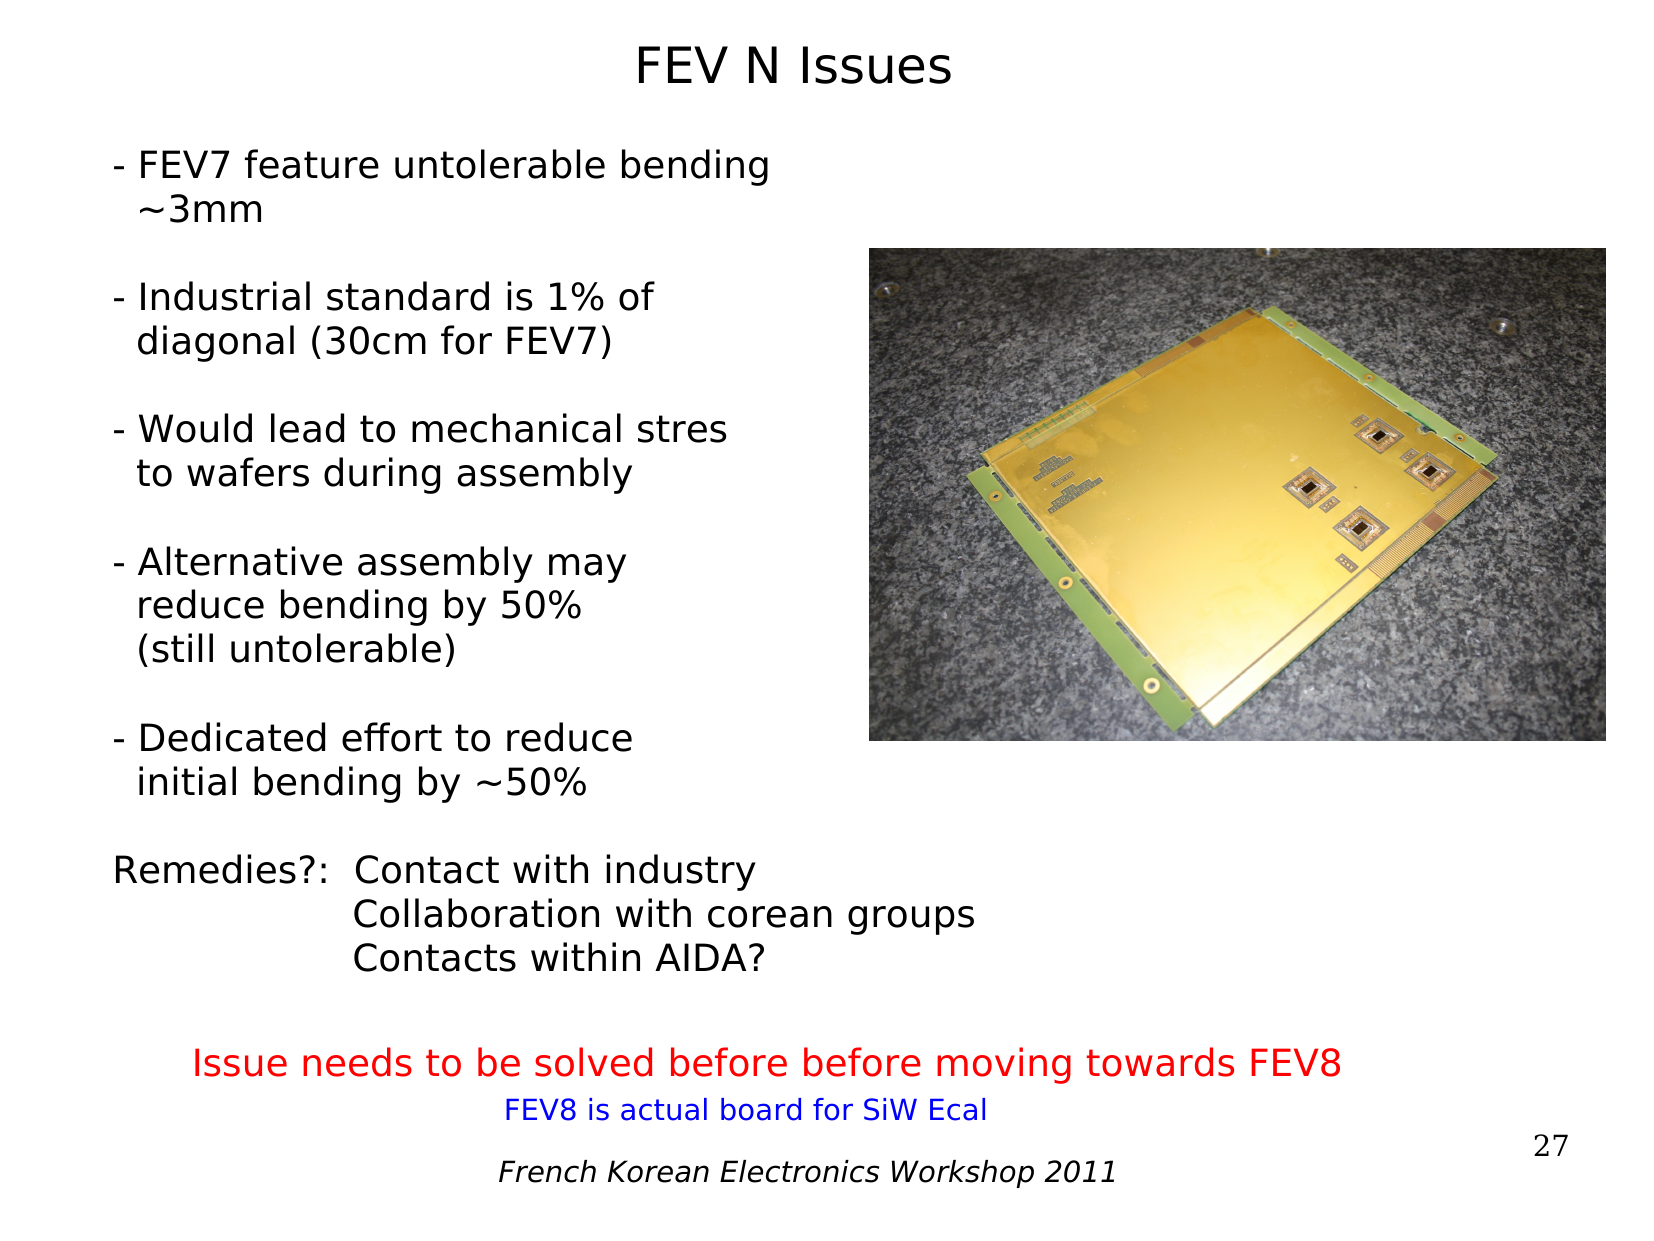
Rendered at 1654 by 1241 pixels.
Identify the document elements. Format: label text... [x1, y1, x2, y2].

picture [992, 248, 1606, 741]
text_box FEV N Issues [619, 29, 969, 104]
text_box - FEV7 feature untolerable bending ~3mm - Industrial standard is 1% of diagonal (30cm for FEV7) - Would lead to mechanical stres to wafers during assembly - Alternative assembly may reduce bending by 50% (still untolerable) - Dedicated effort to reduce initial bending by ~50% Remedies?: Contact with industry Collaboration with corean groups Contacts within AIDA? [97, 135, 992, 988]
text_box Issue needs to be solved before before moving towards FEV8 FEV8 is actual board for SiW Ecal [177, 1033, 1359, 1137]
